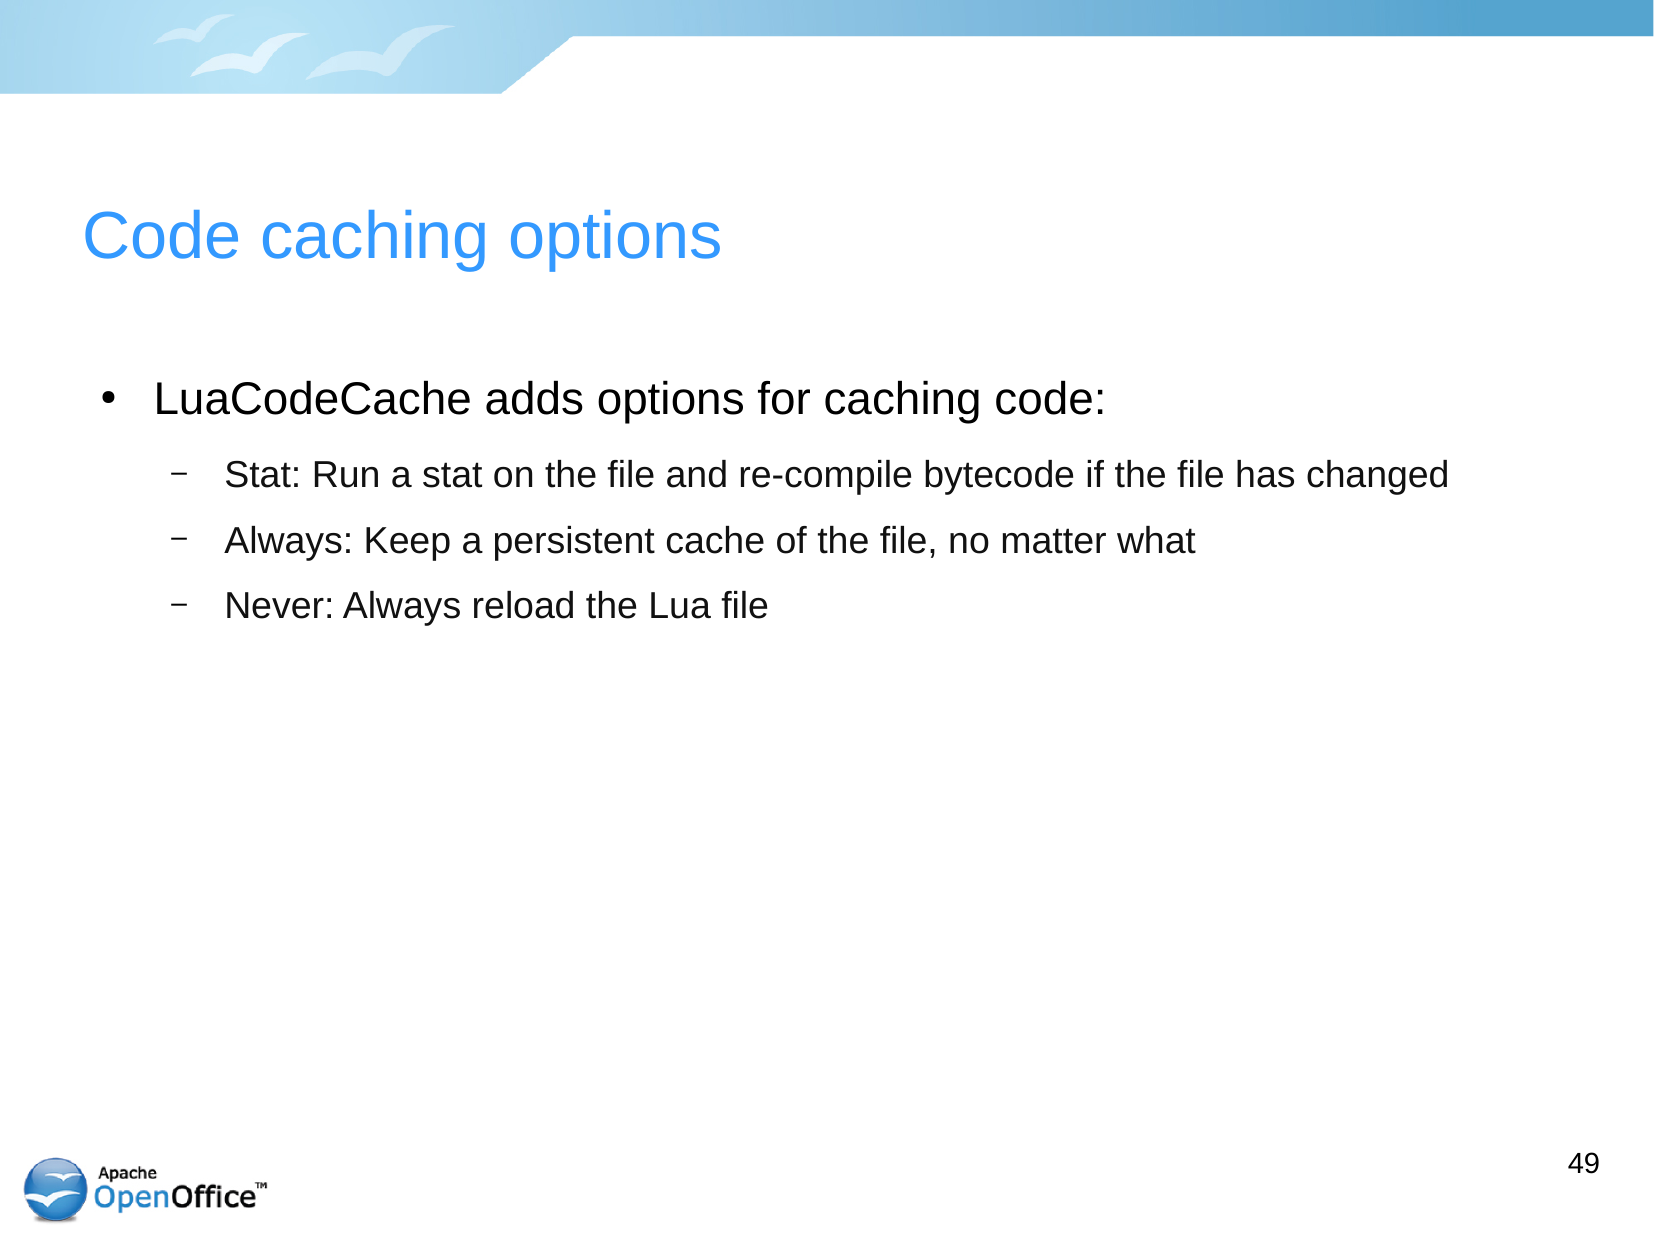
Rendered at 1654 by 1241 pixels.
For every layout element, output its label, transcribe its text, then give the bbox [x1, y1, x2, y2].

title Code caching options [82, 132, 1571, 340]
list LuaCodeCache adds options for caching code: Stat: Run a stat on the file and re-compile bytecode if the file has changed Always: Keep a persistent cache of the file, no matter what Never: Always reload the Lua file [82, 372, 1571, 1093]
picture [0, 0, 1654, 1241]
